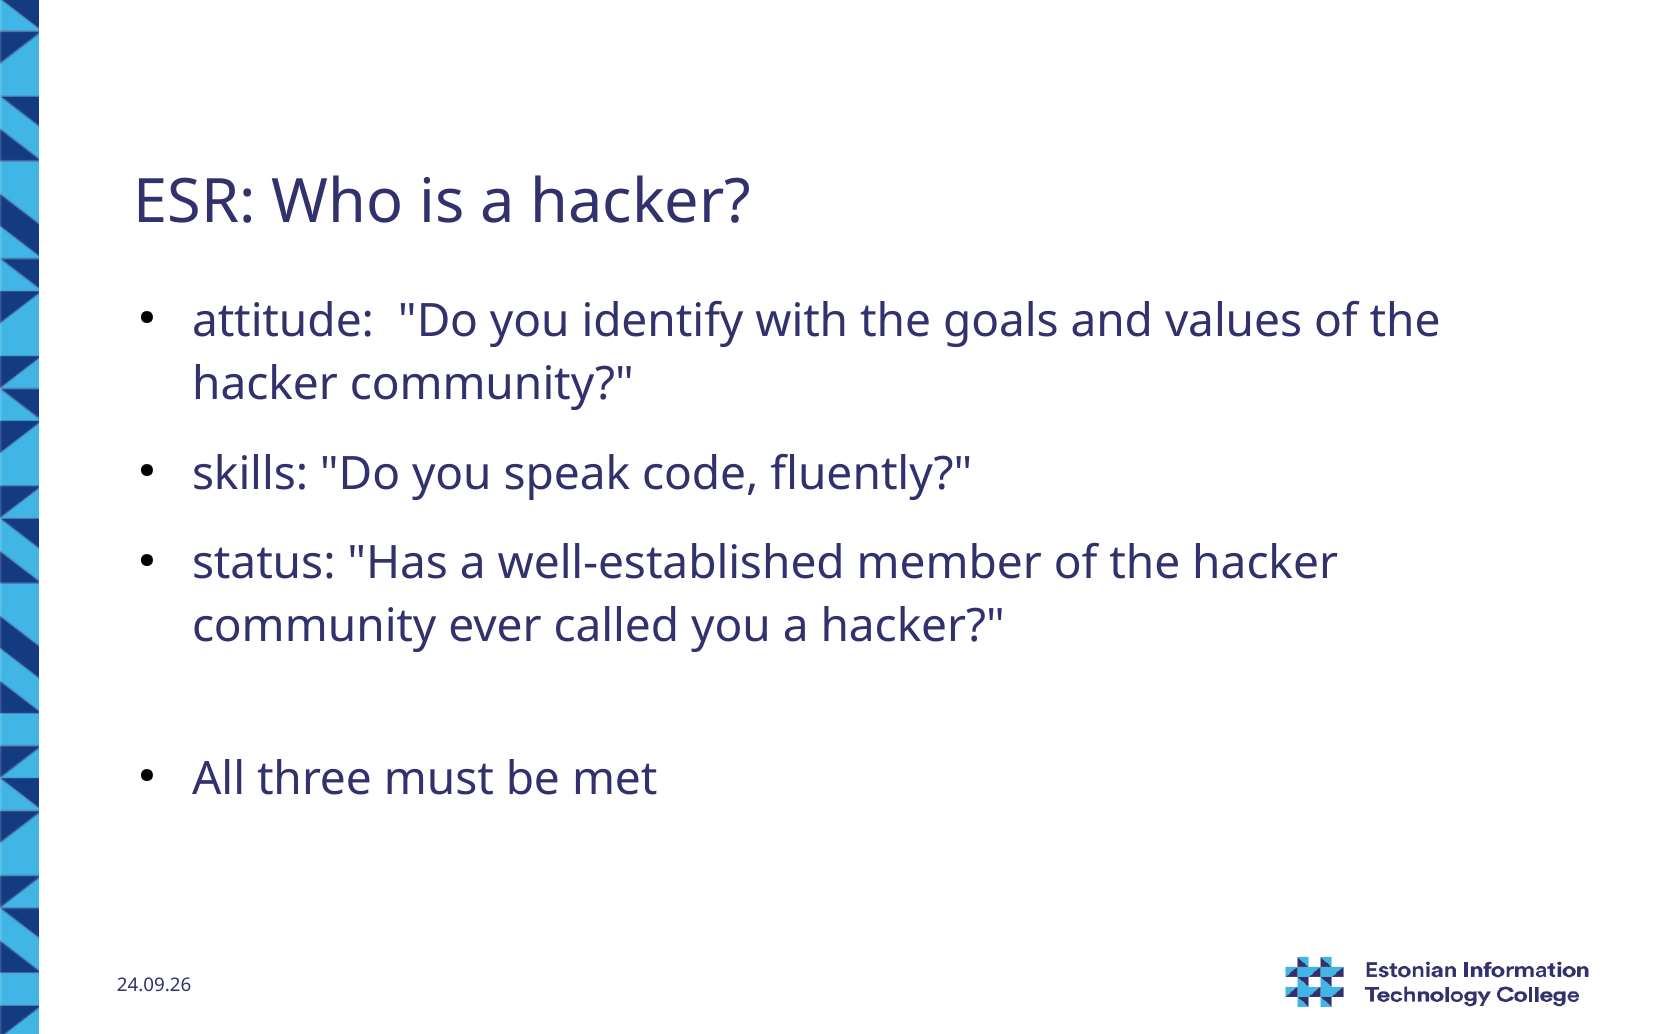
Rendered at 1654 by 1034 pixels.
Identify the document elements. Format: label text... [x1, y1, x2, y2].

list attitude: "Do you identify with the goals and values of the hacker community?" skills: "Do you speak code, fluently?" status: "Has a well-established member of the hacker community ever called you a hacker?" All three must be met [121, 287, 1532, 925]
title ESR: Who is a hacker? [133, 127, 1270, 271]
